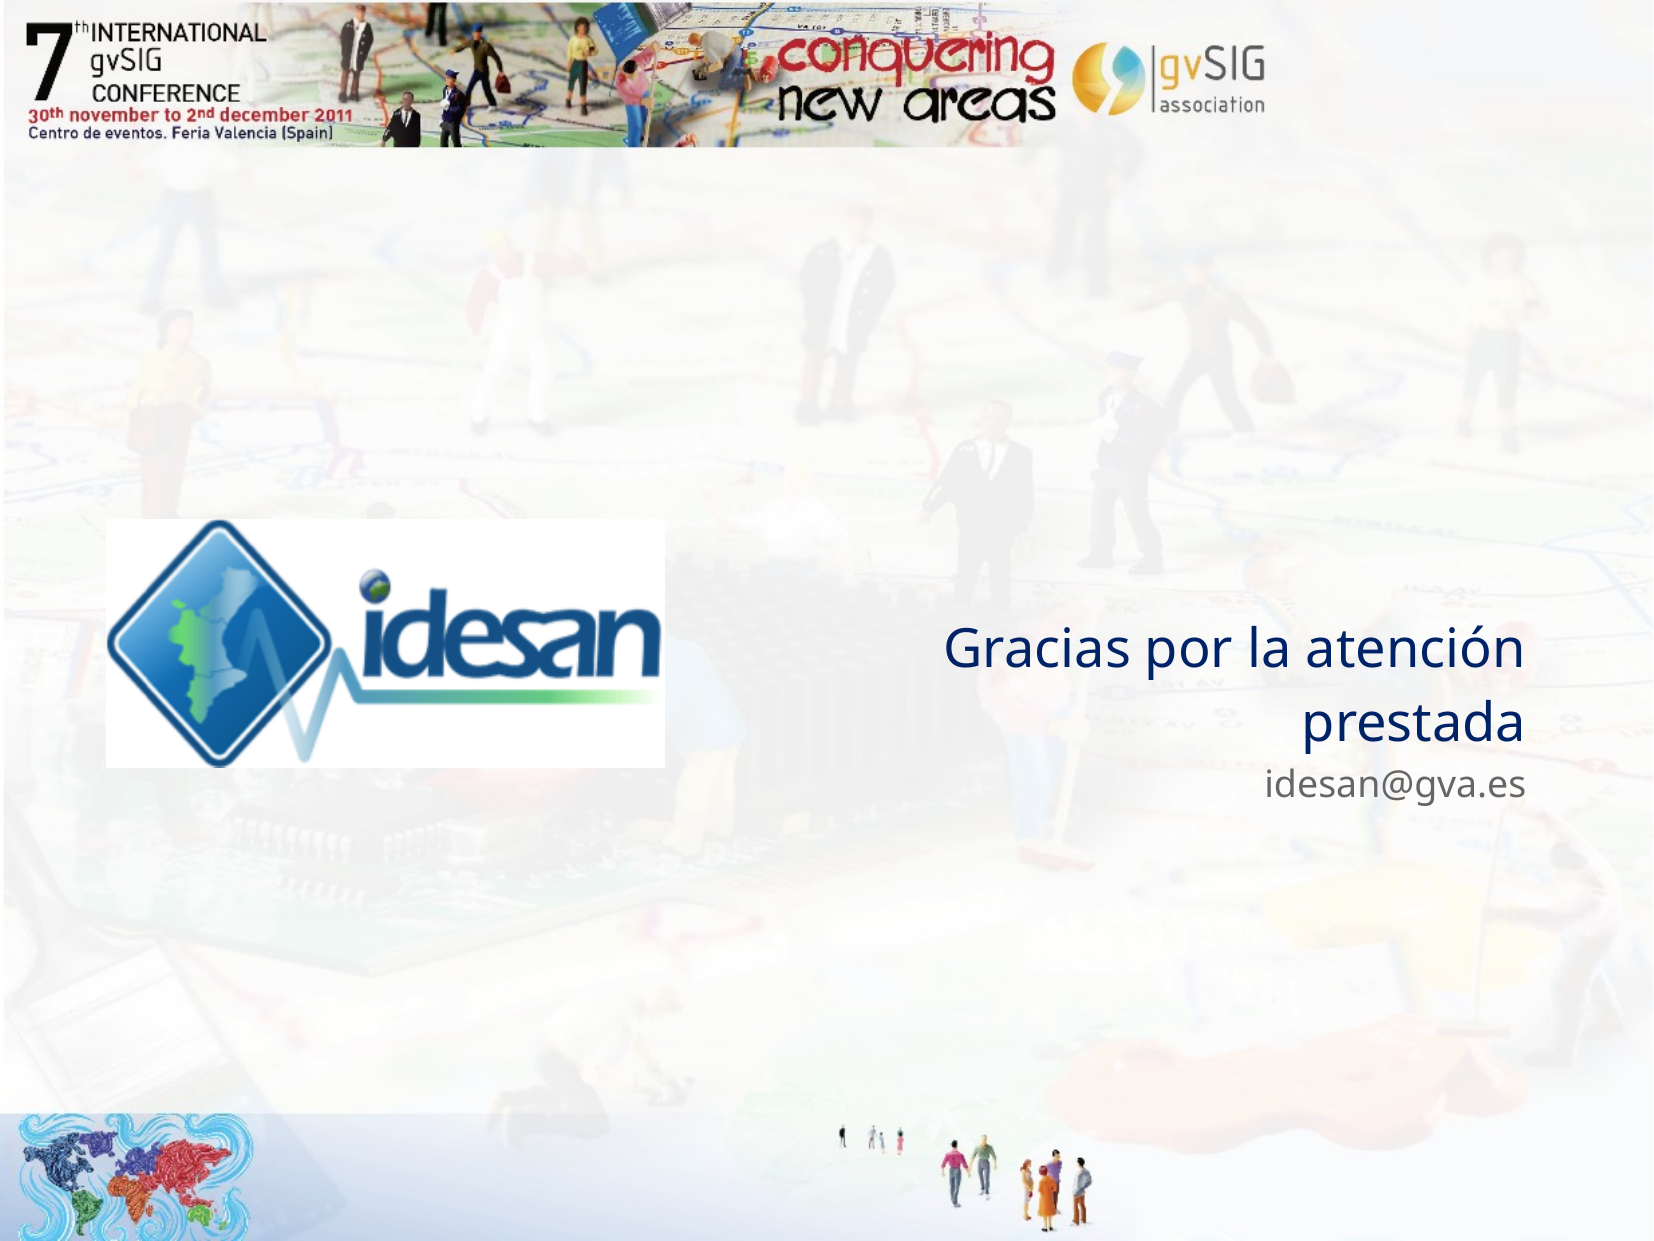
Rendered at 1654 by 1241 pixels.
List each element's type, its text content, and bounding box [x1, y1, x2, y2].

text_box Gracias por la atención prestada idesan@gva.es [726, 602, 1542, 787]
picture [0, 0, 1654, 1241]
